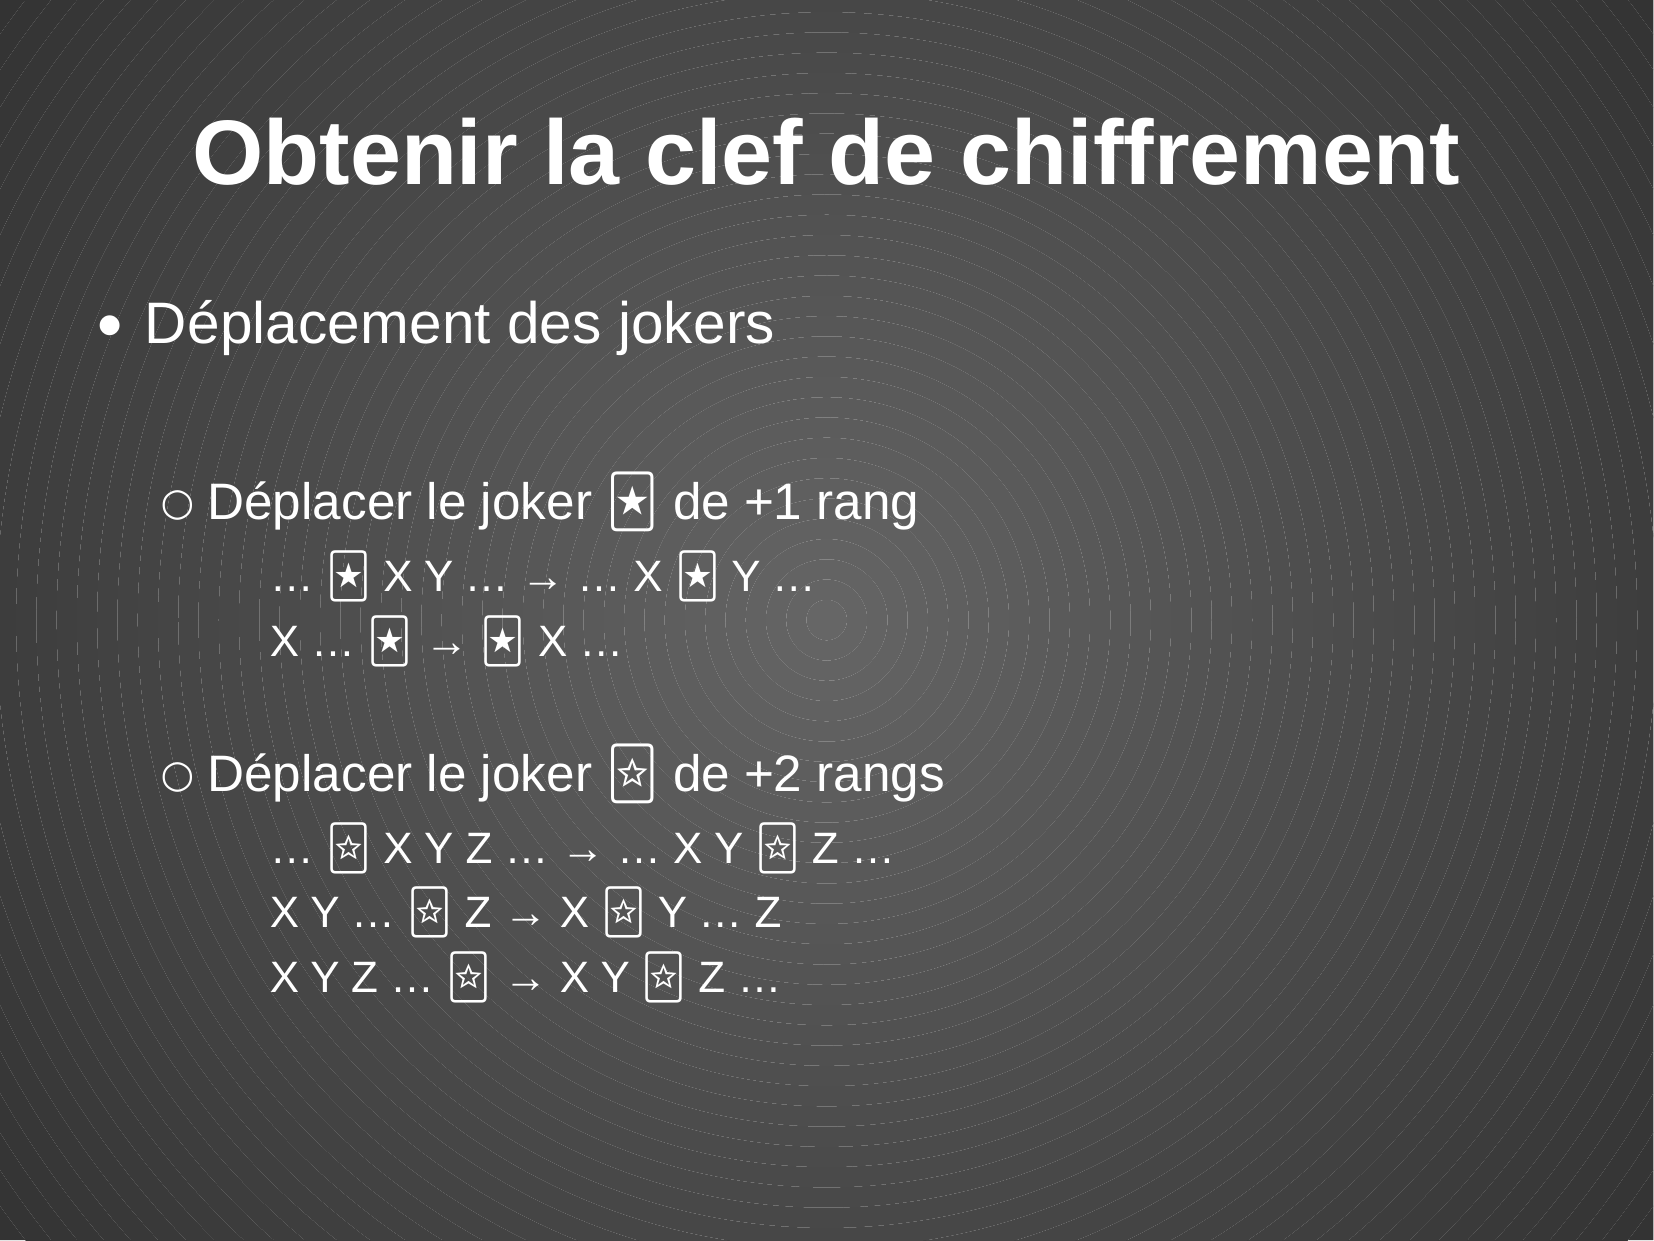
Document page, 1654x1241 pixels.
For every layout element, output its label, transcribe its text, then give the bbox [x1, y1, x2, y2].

title Obtenir la clef de chiffrement [82, 49, 1571, 257]
list Déplacement des jokers Déplacer le joker 🃏 de +1 rang … 🃏 X Y … → … X 🃏 Y … X … 🃏 → 🃏 X … Déplacer le joker 🃟 de +2 rangs … 🃟 X Y Z … → … X Y 🃟 Z … X Y … 🃟 Z → X 🃟 Y … Z X Y Z … 🃟 → X Y 🃟 Z … [82, 290, 1571, 1010]
